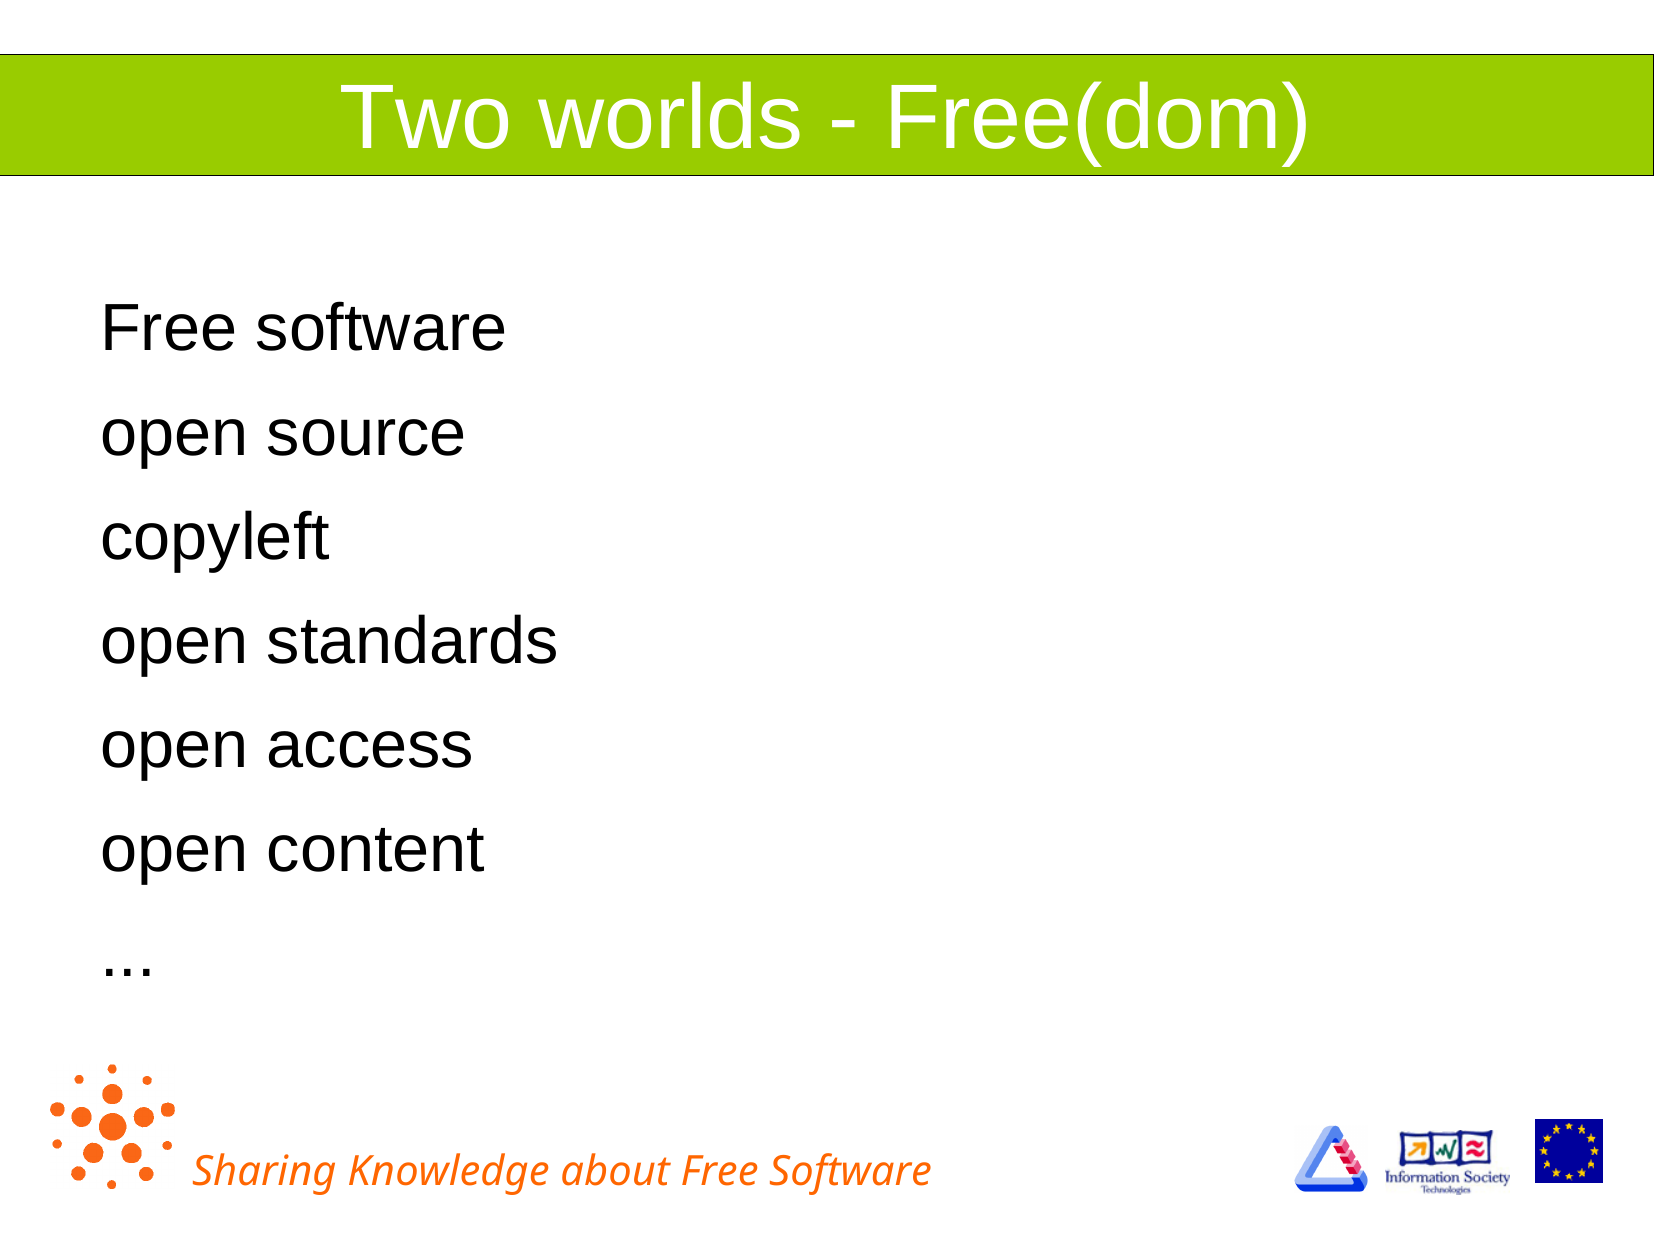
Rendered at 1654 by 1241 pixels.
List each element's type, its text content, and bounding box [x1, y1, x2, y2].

list Free software open source copyleft open standards open access open content ... [82, 290, 1571, 1109]
picture [1535, 1119, 1603, 1183]
title Two worlds - Free(dom) [82, 59, 1571, 174]
picture [50, 1064, 175, 1189]
picture [1294, 1125, 1368, 1193]
picture [1385, 1130, 1510, 1195]
